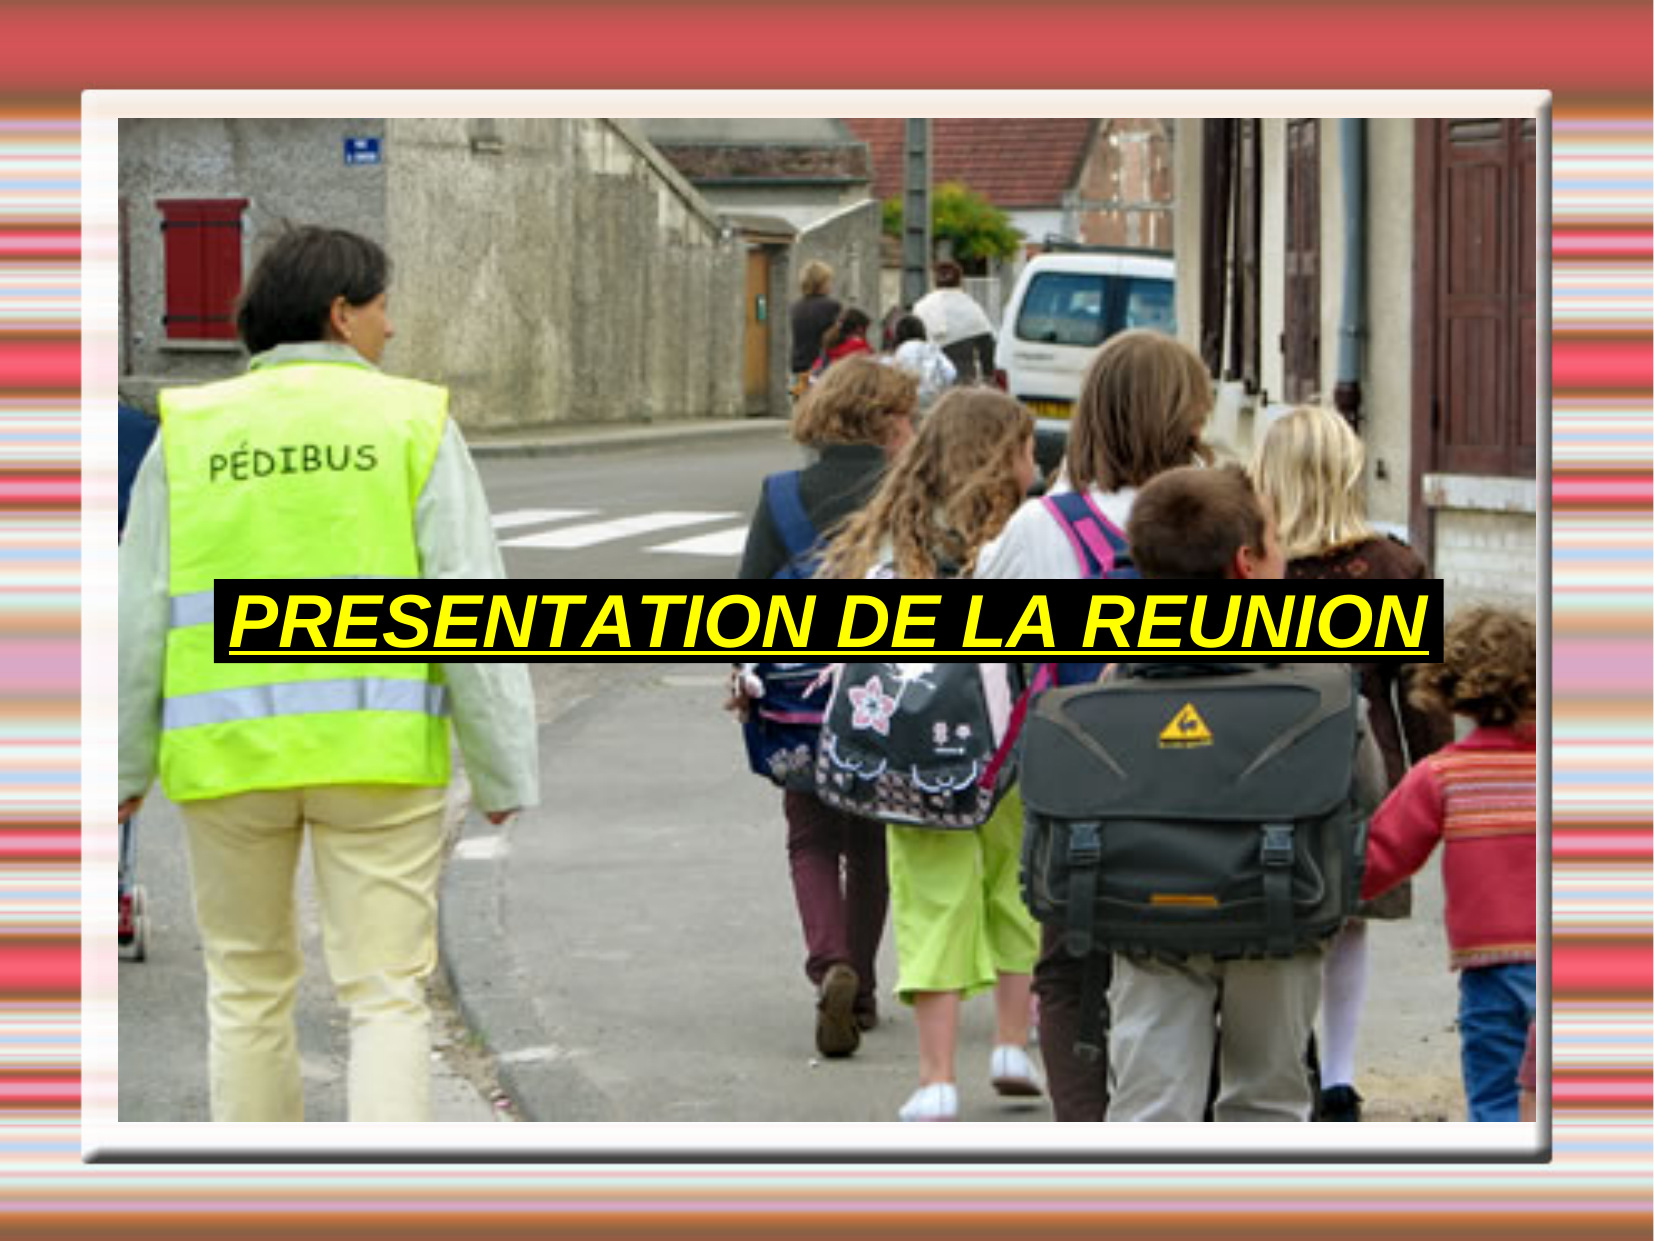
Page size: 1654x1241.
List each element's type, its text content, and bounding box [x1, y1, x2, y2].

text_box PRESENTATION DE LA REUNION [213, 579, 1444, 664]
picture [0, 0, 1654, 1241]
